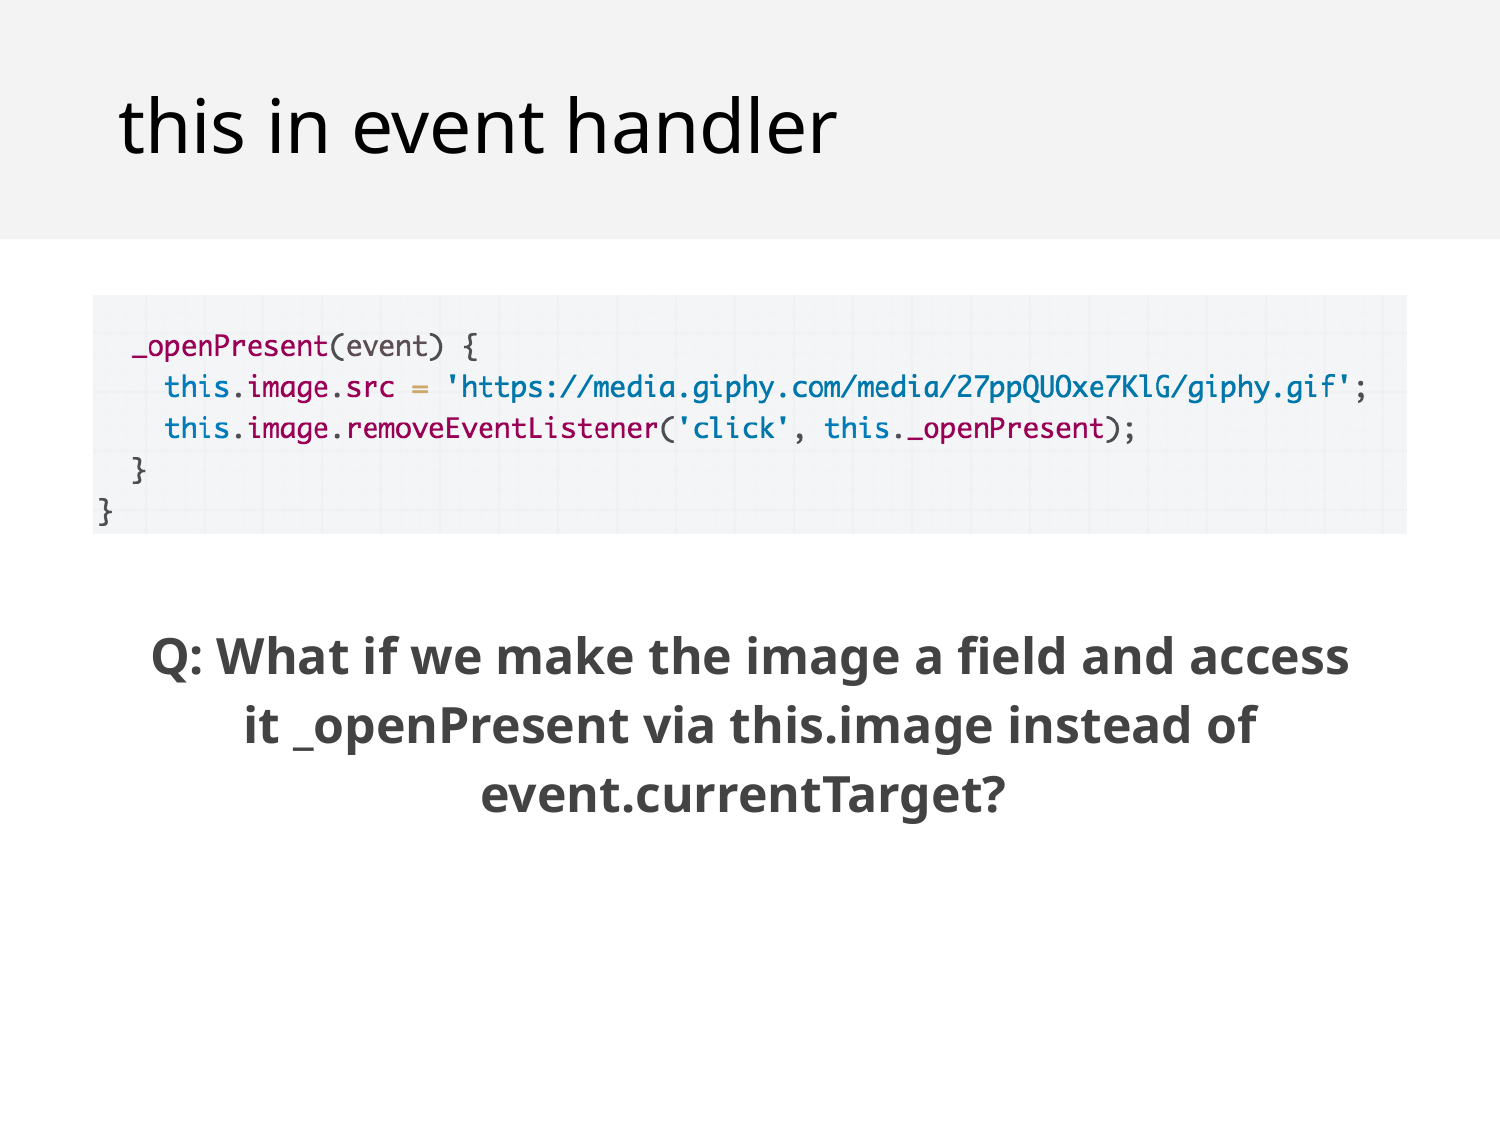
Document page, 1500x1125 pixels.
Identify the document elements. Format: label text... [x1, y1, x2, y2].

list Q: What if we make the image a field and access it _openPresent via this.image instead of event.currentTarget? [128, 600, 1372, 881]
picture [93, 295, 1407, 534]
title this in event handler [103, 63, 1347, 189]
